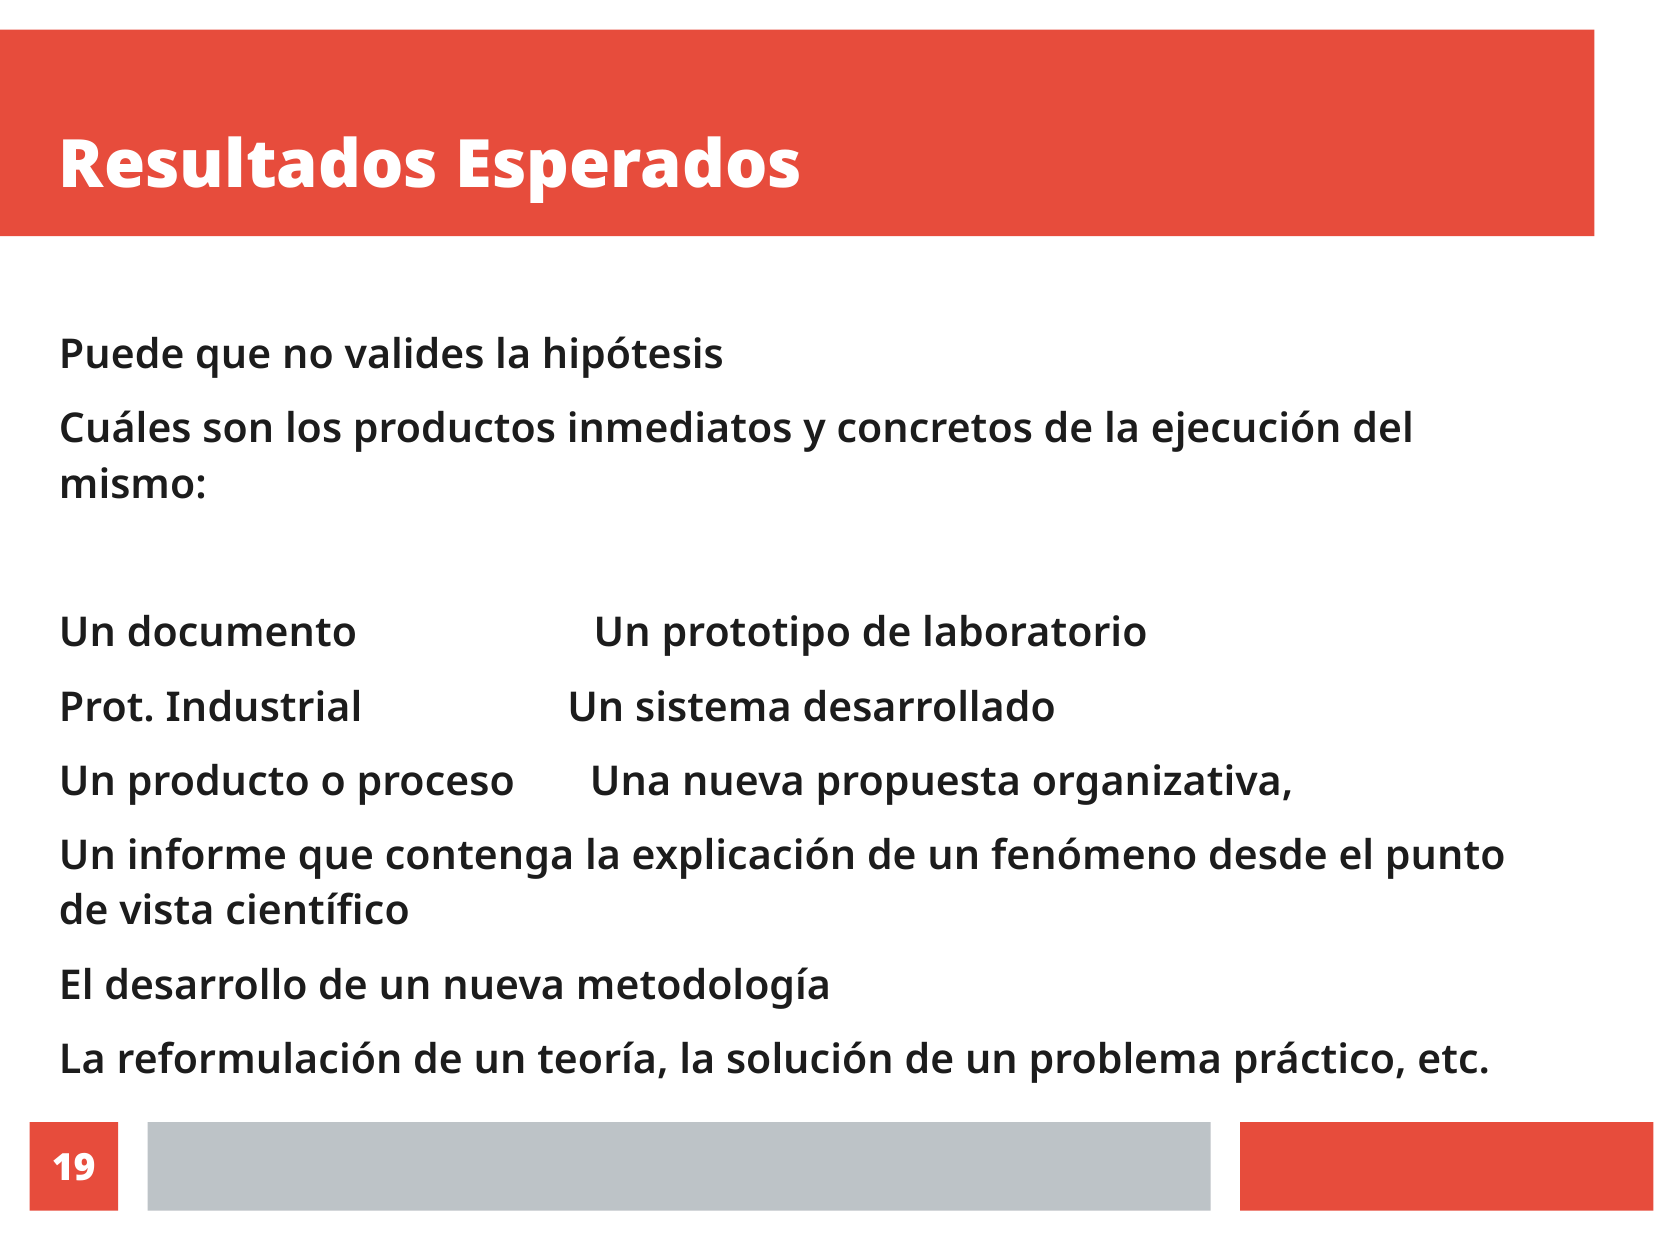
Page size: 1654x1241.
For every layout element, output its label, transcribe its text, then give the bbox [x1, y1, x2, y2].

list Puede que no valides la hipótesis Cuáles son los productos inmediatos y concretos de la ejecución del mismo: Un documento Un prototipo de laboratorio Prot. Industrial Un sistema desarrollado Un producto o proceso Una nueva propuesta organizativa, Un informe que contenga la explicación de un fenómeno desde el punto de vista científico El desarrollo de un nueva metodología La reformulación de un teoría, la solución de un problema práctico, etc. [59, 324, 1565, 1093]
title Resultados Esperados [59, 59, 1595, 207]
